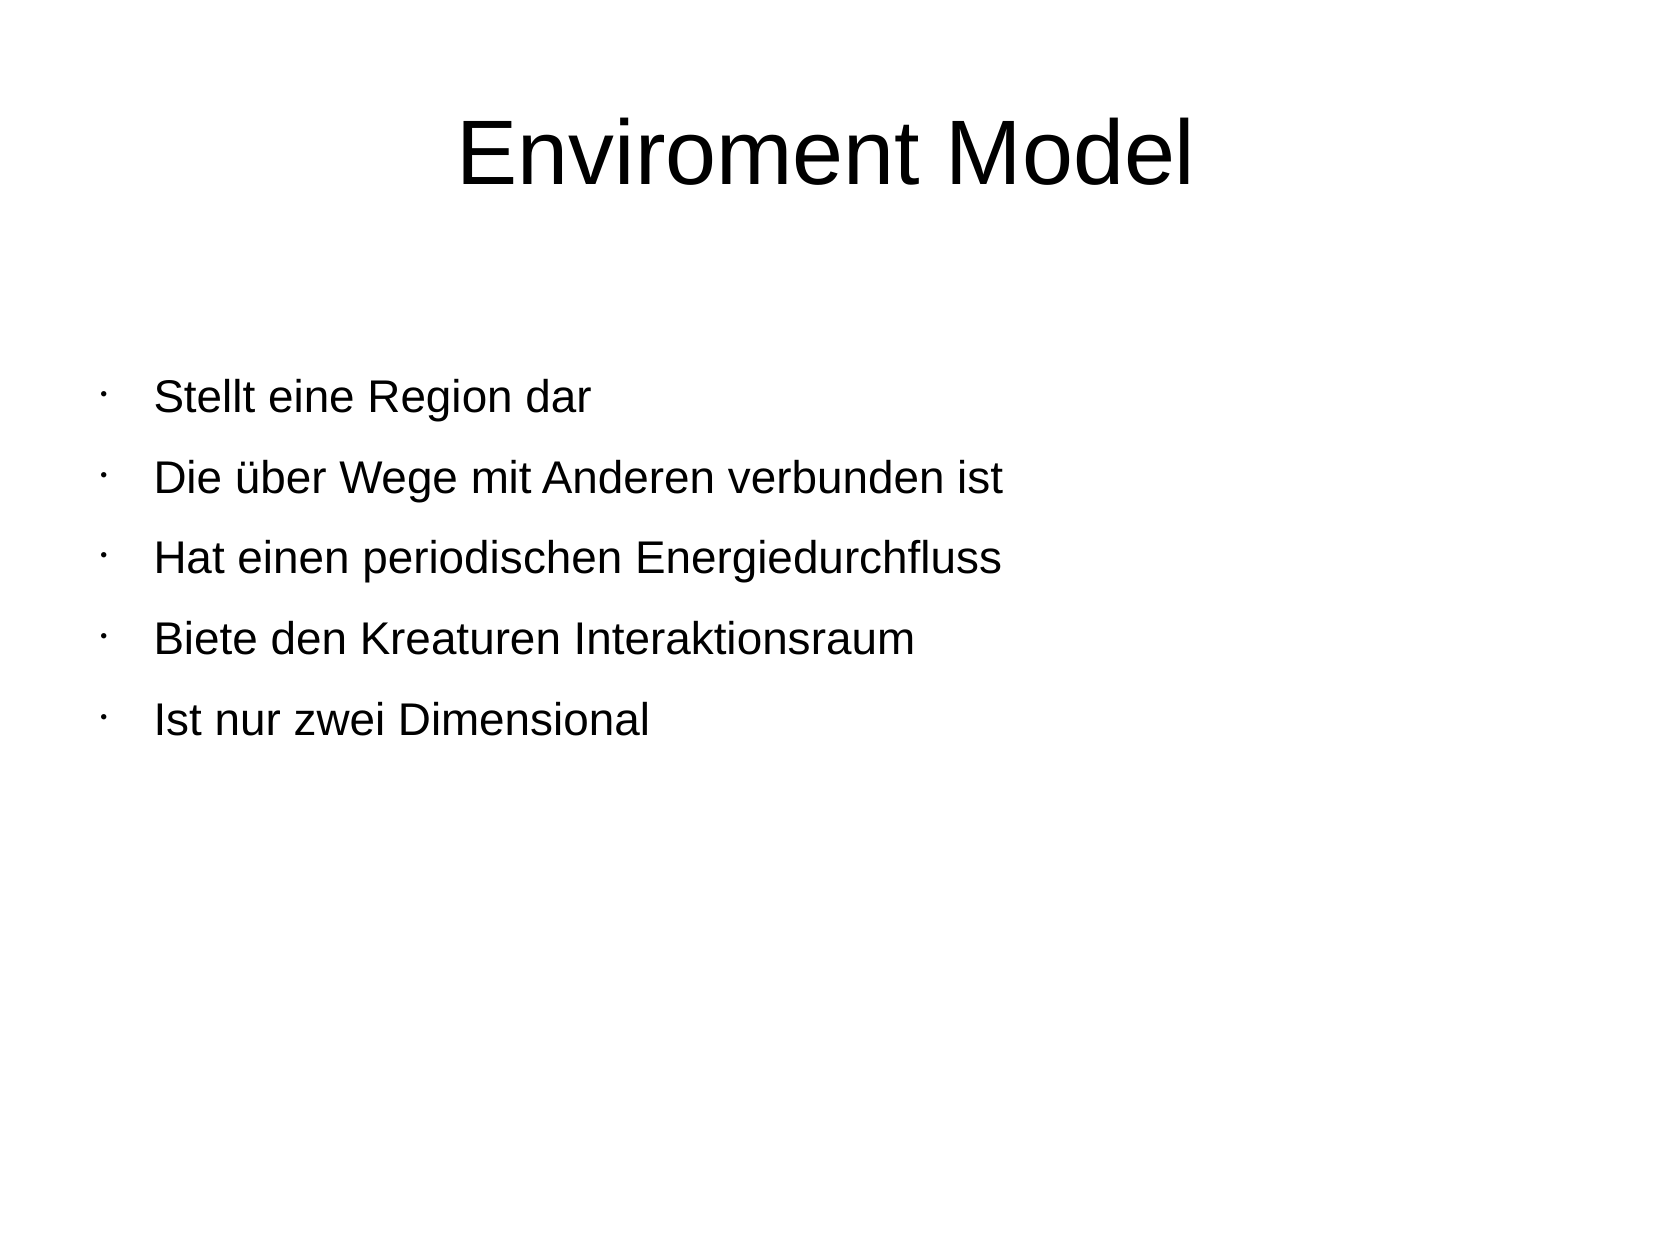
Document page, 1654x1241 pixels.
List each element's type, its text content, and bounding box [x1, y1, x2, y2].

list Stellt eine Region dar Die über Wege mit Anderen verbunden ist Hat einen periodischen Energiedurchfluss Biete den Kreaturen Interaktionsraum Ist nur zwei Dimensional [82, 290, 1571, 1109]
title Enviroment Model [82, 49, 1571, 257]
